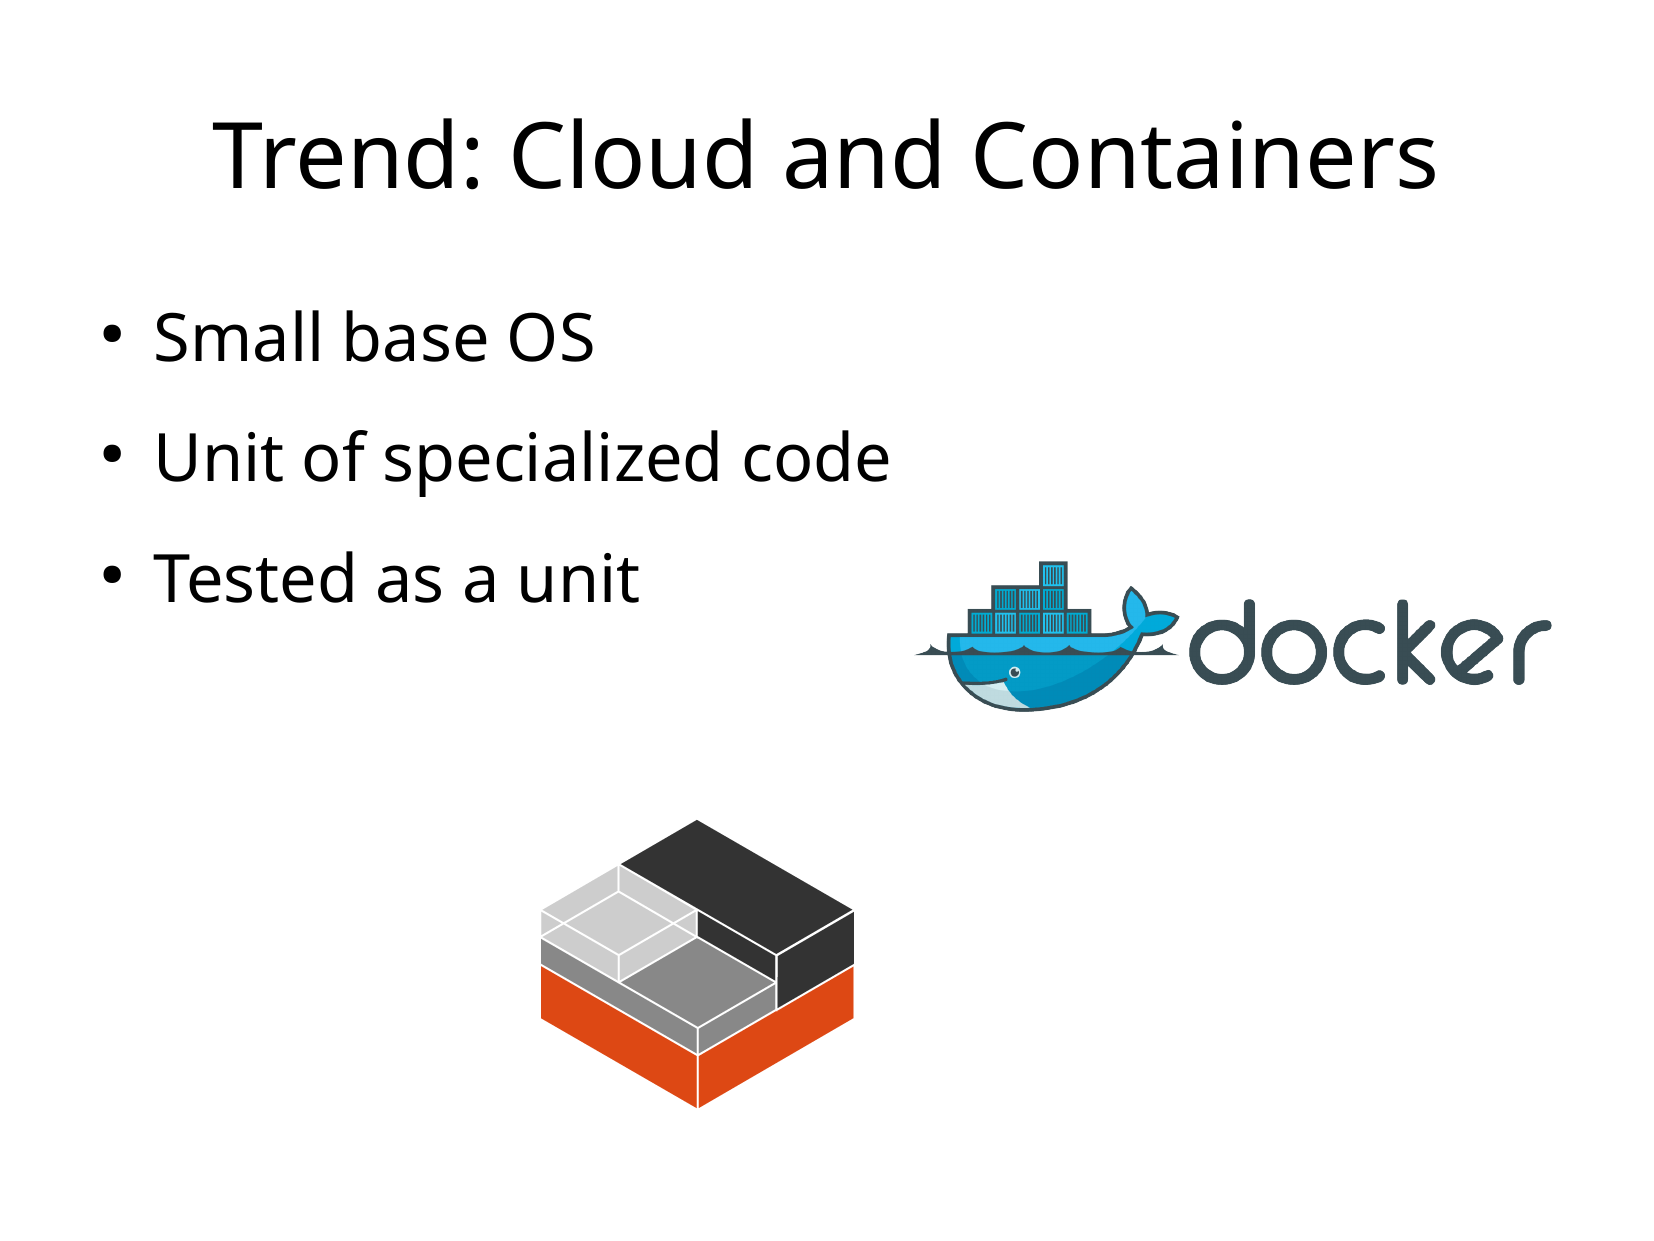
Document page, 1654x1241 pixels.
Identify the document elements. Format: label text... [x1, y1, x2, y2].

title Trend: Cloud and Containers [82, 49, 1571, 257]
list Small base OS Unit of specialized code Tested as a unit [82, 290, 1571, 1010]
picture [538, 817, 856, 1111]
picture [860, 508, 1605, 766]
